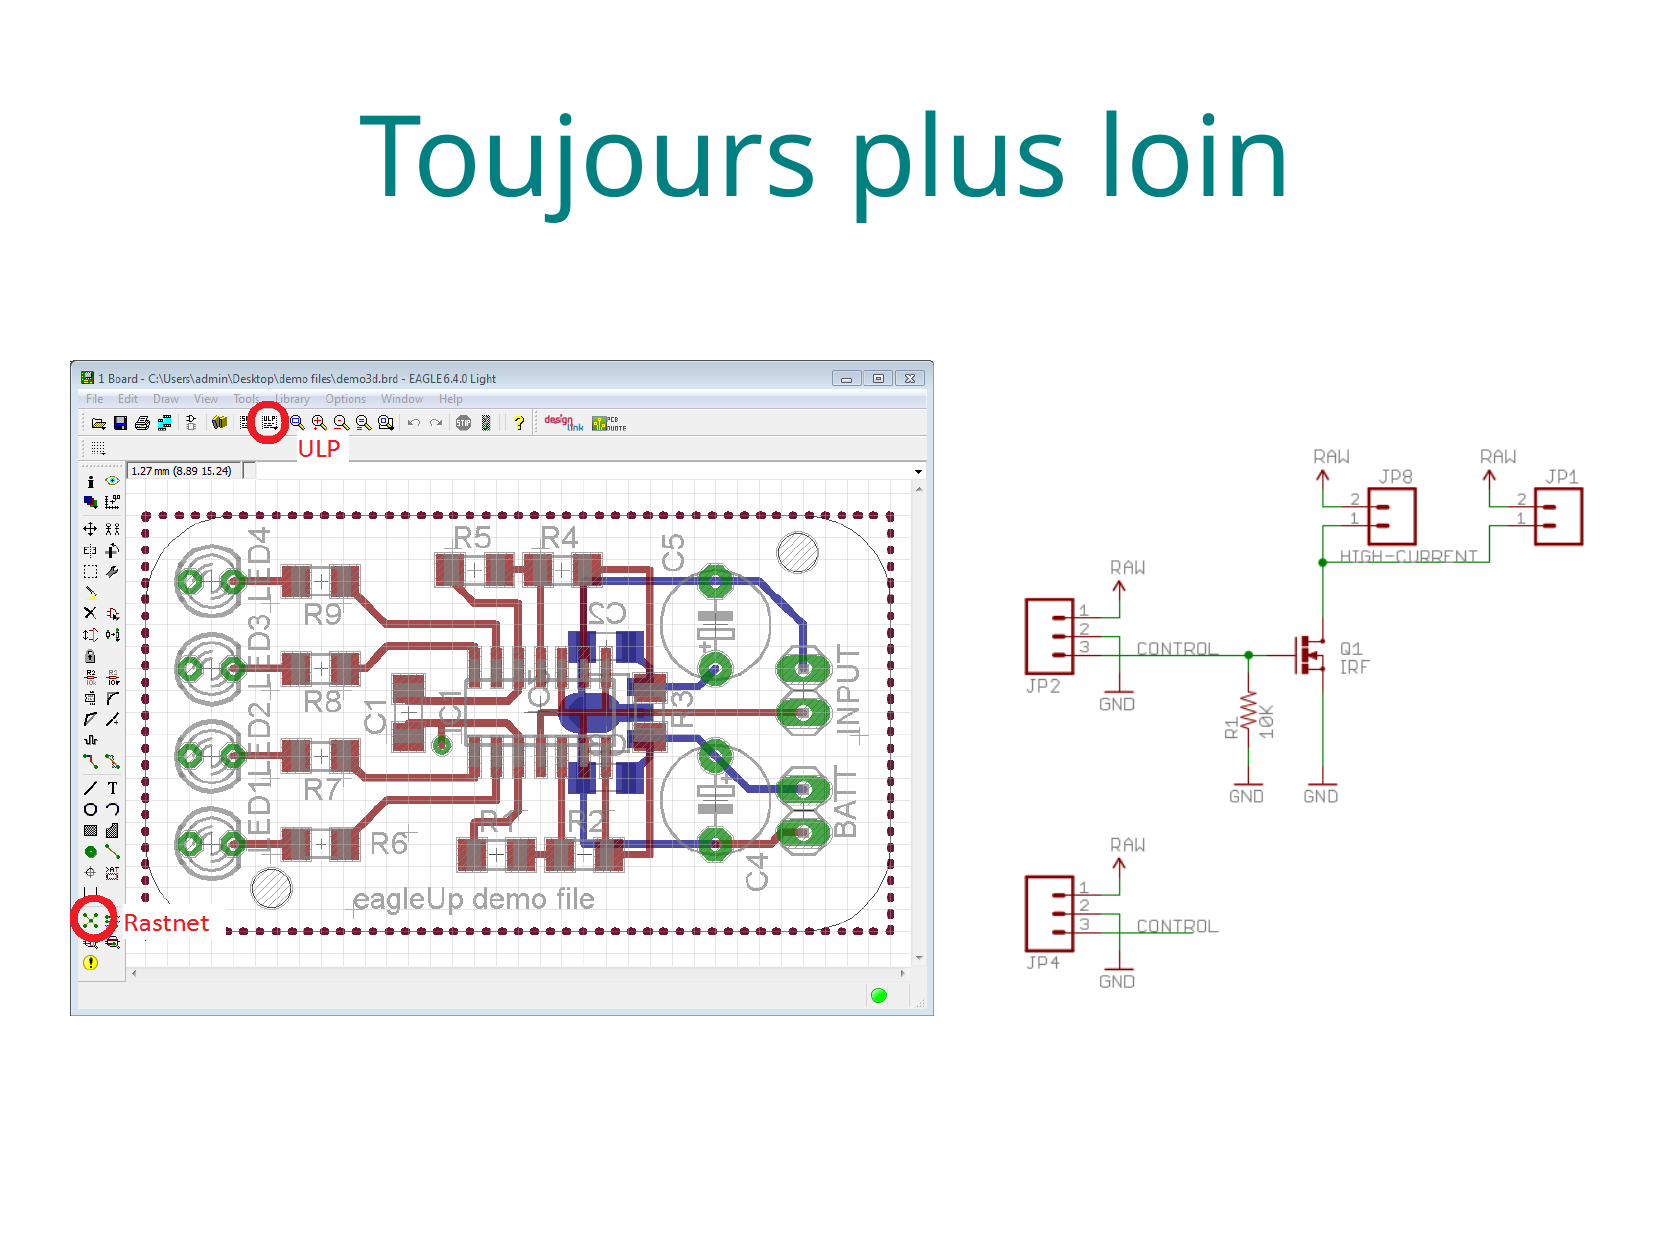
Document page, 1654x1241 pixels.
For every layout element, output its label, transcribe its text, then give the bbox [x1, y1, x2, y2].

picture [70, 360, 934, 1016]
picture [950, 389, 1619, 1027]
title Toujours plus loin [82, 49, 1571, 257]
